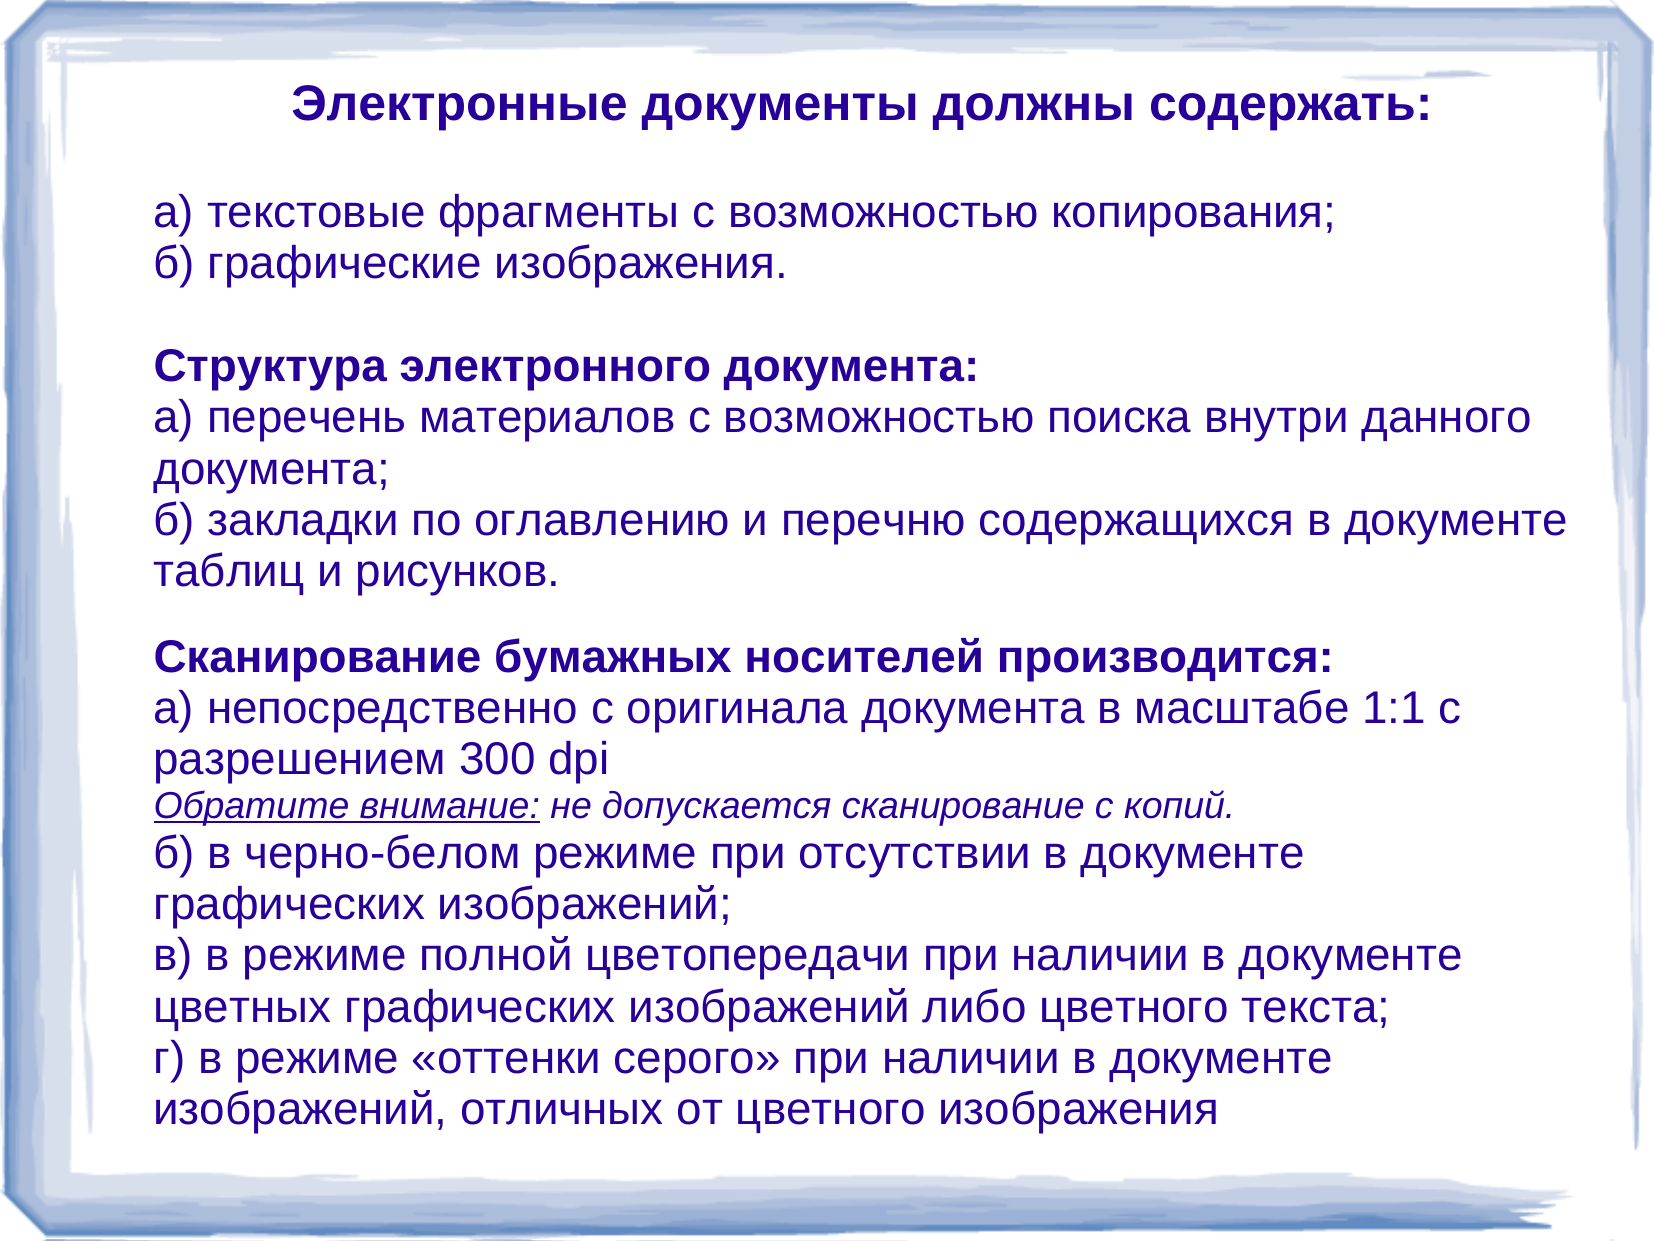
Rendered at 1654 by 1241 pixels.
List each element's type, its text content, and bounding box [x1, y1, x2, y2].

picture [0, 0, 1654, 1241]
subtitle Электронные документы должны содержать: а) текстовые фрагменты с возможностью копирования; б) графические изображения. Структура электронного документа: а) перечень материалов с возможностью поиска внутри данного документа; б) закладки по оглавлению и перечню содержащихся в документе таблиц и рисунков. Сканирование бумажных носителей производится: а) непосредственно с оригинала документа в масштабе 1:1 с разрешением 300 dpi Обратите внимание: не допускается сканирование с копий. б) в черно-белом режиме при отсутствии в документе графических изображений; в) в режиме полной цветопередачи при наличии в документе цветных графических изображений либо цветного текста; г) в режиме «оттенки серого» при наличии в документе изображений, отличных от цветного изображения [153, 18, 1571, 1135]
